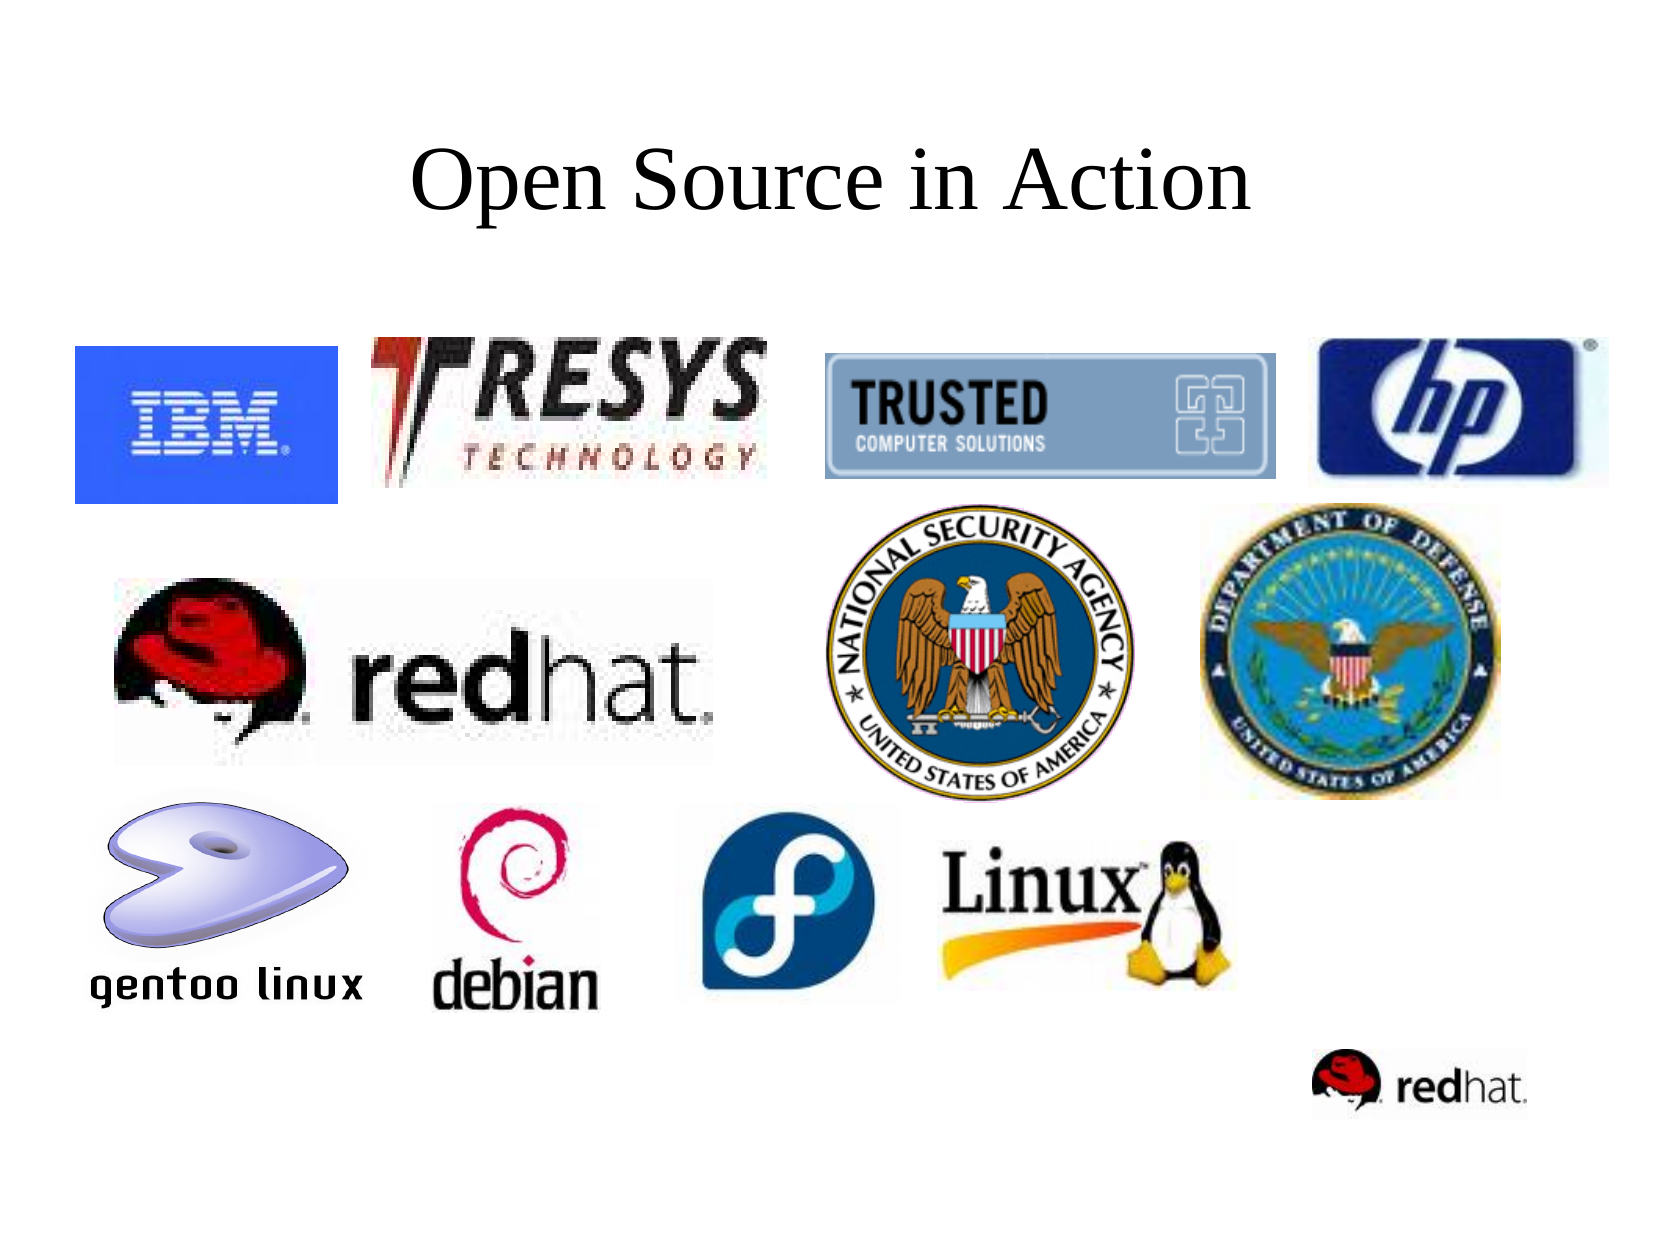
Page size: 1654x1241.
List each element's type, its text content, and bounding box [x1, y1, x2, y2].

picture [1200, 503, 1501, 801]
title Open Source in Action [125, 75, 1538, 283]
picture [371, 337, 767, 488]
picture [675, 503, 1138, 1005]
picture [75, 346, 338, 504]
picture [1308, 337, 1609, 488]
picture [114, 578, 713, 766]
picture [937, 840, 1238, 991]
picture [1312, 1049, 1527, 1119]
picture [75, 787, 376, 1013]
picture [825, 353, 1276, 479]
picture [431, 803, 601, 1013]
